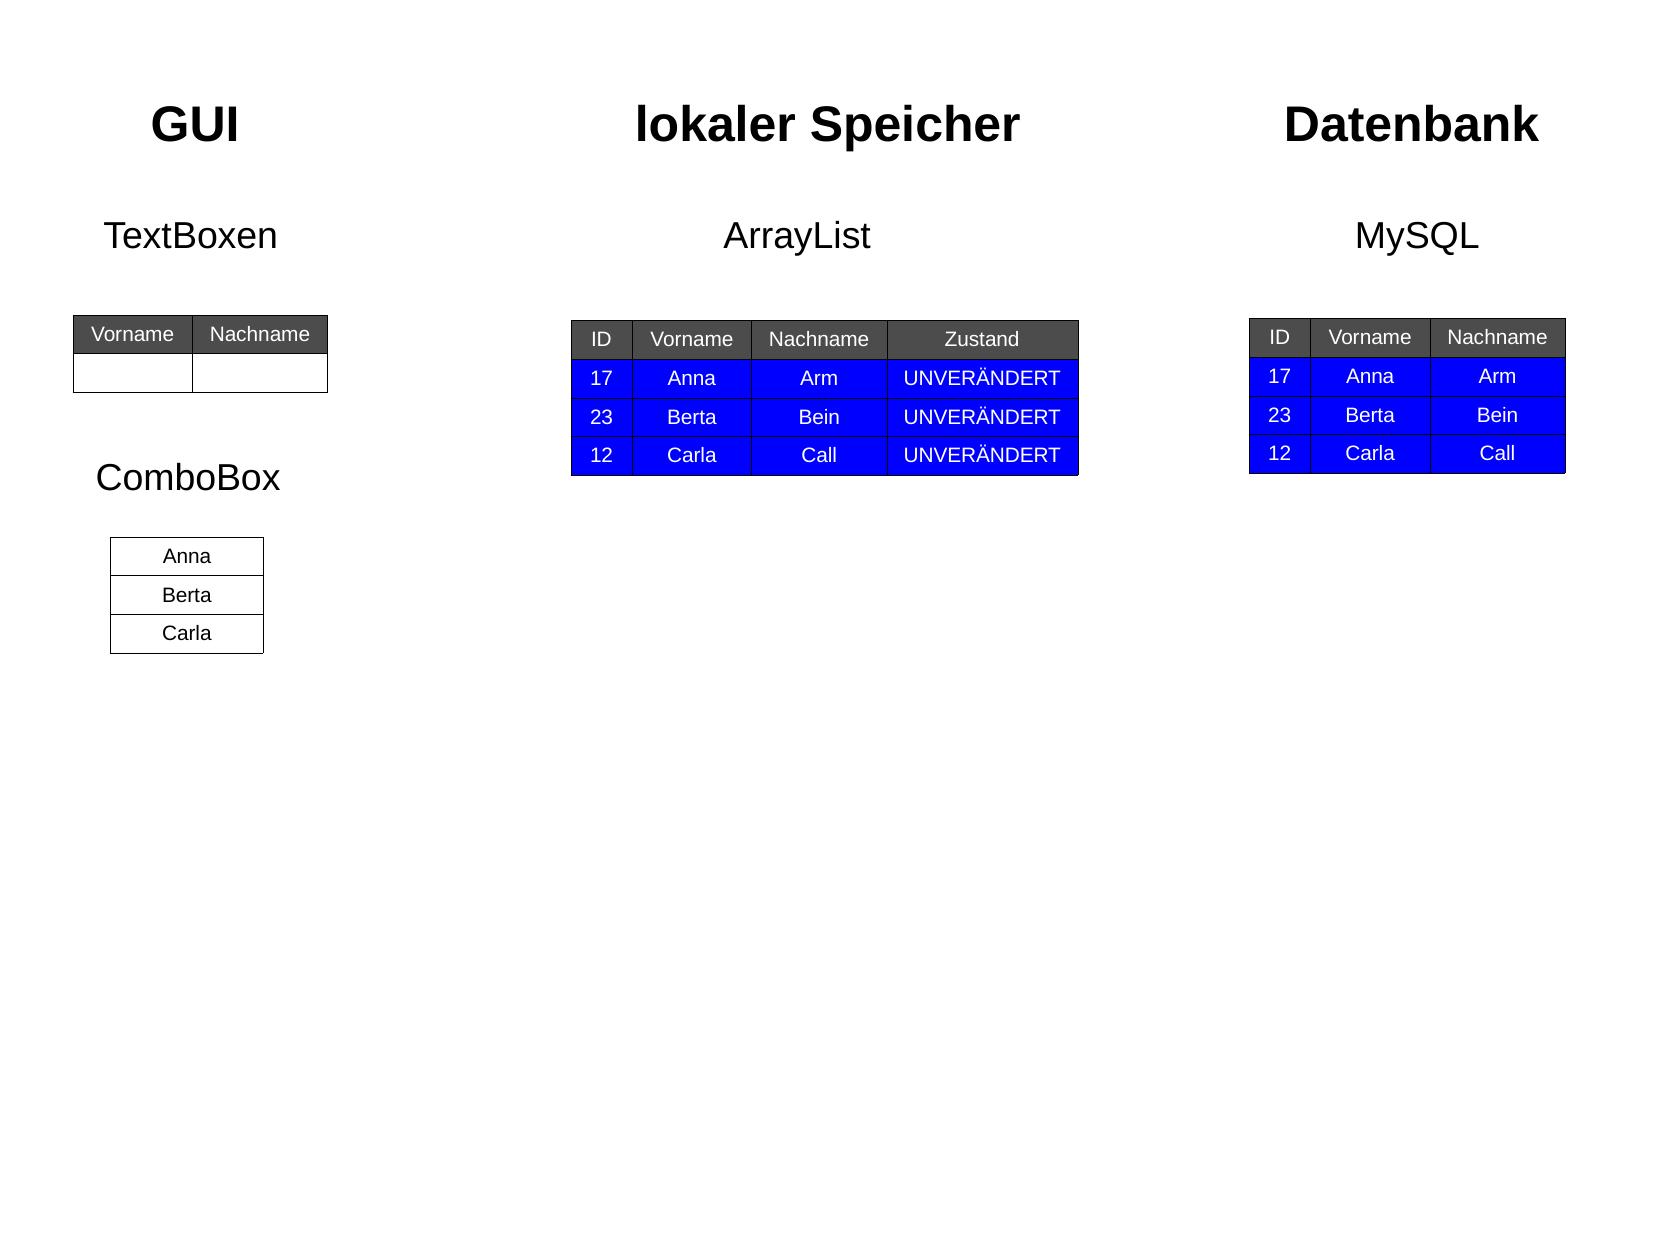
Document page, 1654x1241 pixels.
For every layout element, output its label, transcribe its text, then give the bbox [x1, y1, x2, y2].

table_cell Carla [111, 615, 263, 653]
table_cell 12 [572, 437, 632, 475]
table_cell Arm [1431, 358, 1565, 396]
table_cell UNVERÄNDERT [888, 437, 1078, 475]
table_cell [74, 354, 192, 392]
table_cell UNVERÄNDERT [888, 360, 1078, 398]
table_cell Arm [752, 360, 887, 398]
text_box MySQL [1340, 206, 1495, 264]
text_box Datenbank [1269, 88, 1555, 161]
text_box GUI [135, 88, 255, 161]
table_header Nachname [1431, 319, 1565, 357]
table_cell Berta [111, 576, 263, 614]
table_header Nachname [193, 316, 327, 353]
table_header Zustand [888, 321, 1078, 359]
table_cell Berta [633, 399, 751, 436]
text_box TextBoxen [88, 206, 293, 264]
table_header Anna [111, 538, 263, 575]
table_header ID [572, 321, 632, 359]
table_cell 17 [1250, 358, 1310, 396]
text_box ArrayList [708, 206, 886, 264]
table_header Vorname [633, 321, 751, 359]
table_cell UNVERÄNDERT [888, 399, 1078, 436]
table_cell 17 [572, 360, 632, 398]
table_cell Carla [633, 437, 751, 475]
table_cell Bein [1431, 397, 1565, 434]
table_cell Call [752, 437, 887, 475]
table_cell 12 [1250, 435, 1310, 473]
table_cell [193, 354, 327, 392]
table_cell Anna [633, 360, 751, 398]
table_header Nachname [752, 321, 887, 359]
text_box lokaler Speicher [620, 88, 1037, 161]
table_cell Call [1431, 435, 1565, 473]
table_cell Anna [1311, 358, 1430, 396]
table_header Vorname [74, 316, 192, 353]
table_header Vorname [1311, 319, 1430, 357]
table_cell 23 [1250, 397, 1310, 434]
table_cell 23 [572, 399, 632, 436]
table_cell Carla [1311, 435, 1430, 473]
table_header ID [1250, 319, 1310, 357]
table_cell Berta [1311, 397, 1430, 434]
text_box ComboBox [80, 448, 296, 506]
table_cell Bein [752, 399, 887, 436]
